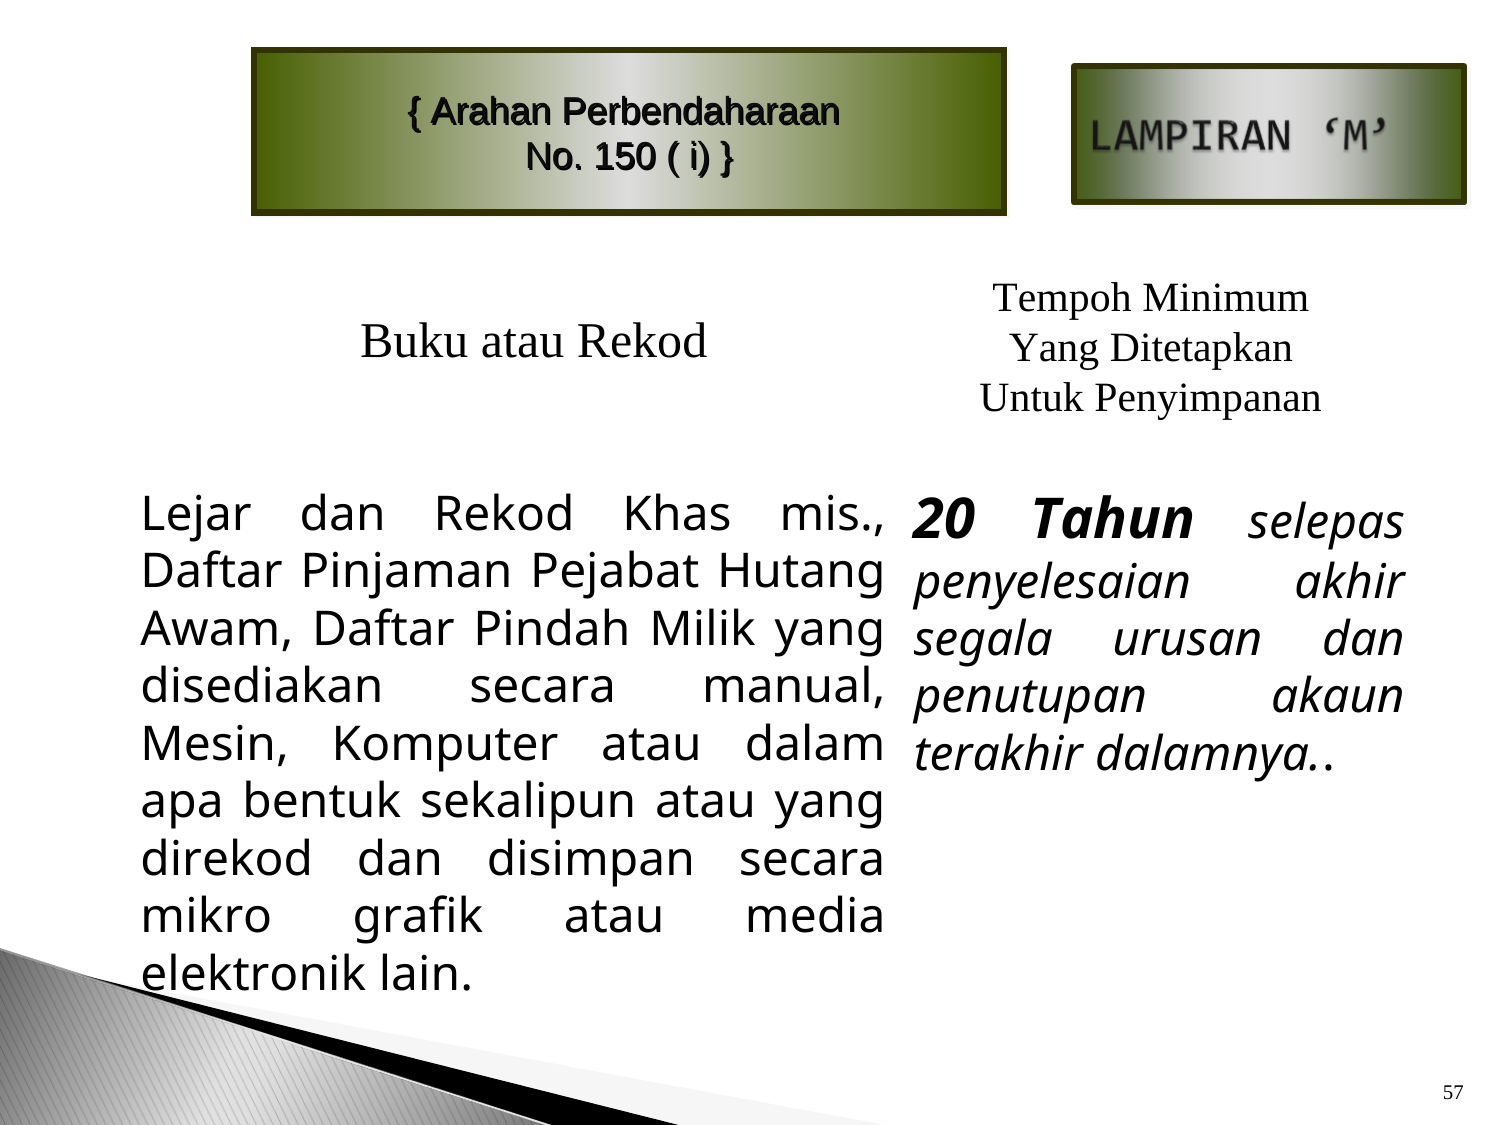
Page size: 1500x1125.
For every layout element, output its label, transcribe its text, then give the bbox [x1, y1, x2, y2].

text_box <number> [1418, 1051, 1479, 1112]
text_box { Arahan Perbendaharaan No. 150 ( i) } [253, 49, 1004, 213]
table_cell [127, 446, 903, 475]
text_box Buku atau Rekod [345, 299, 723, 376]
text_box Tempoh Minimum Yang Ditetapkan Untuk Penyimpanan [964, 262, 1338, 428]
table_header [127, 250, 903, 446]
table_header [903, 250, 1419, 446]
picture [0, 947, 559, 1125]
table_header 20 Tahun selepas penyelesaian akhir segala urusan dan penutupan akaun terakhir dalamnya.. [900, 475, 1419, 1059]
table_header Lejar dan Rekod Khas mis., Daftar Pinjaman Pejabat Hutang Awam, Daftar Pindah Milik yang disediakan secara manual, Mesin, Komputer atau dalam apa bentuk sekalipun atau yang direkod dan disimpan secara mikro grafik atau media elektronik lain. [127, 475, 900, 1059]
table_cell [903, 446, 1419, 475]
picture [1071, 63, 1472, 210]
